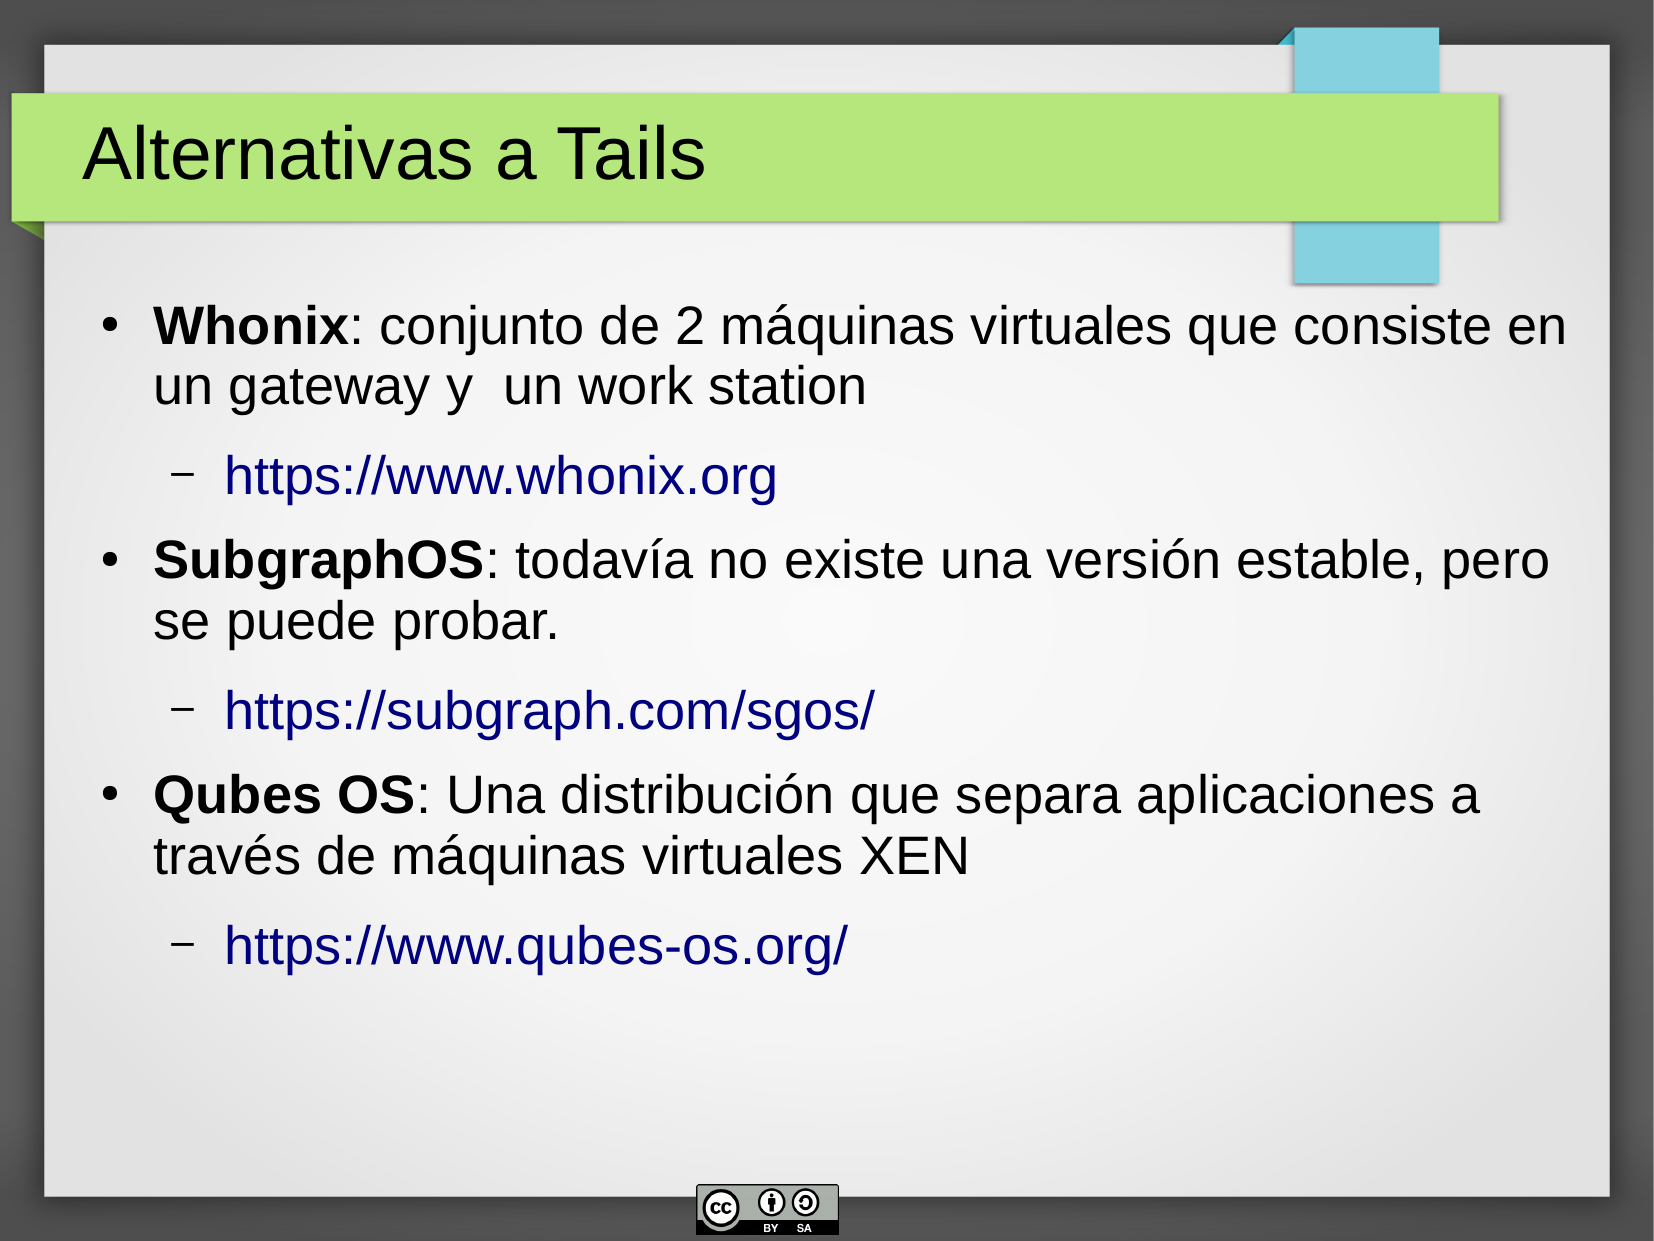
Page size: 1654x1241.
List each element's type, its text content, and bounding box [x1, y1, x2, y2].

title Alternativas a Tails [82, 94, 1264, 213]
list Whonix: conjunto de 2 máquinas virtuales que consiste en un gateway y un work station https://www.whonix.org SubgraphOS: todavía no existe una versión estable, pero se puede probar. https://subgraph.com/sgos/ Qubes OS: Una distribución que separa aplicaciones a través de máquinas virtuales XEN https://www.qubes-os.org/ [82, 295, 1571, 1015]
picture [0, 0, 1654, 1241]
